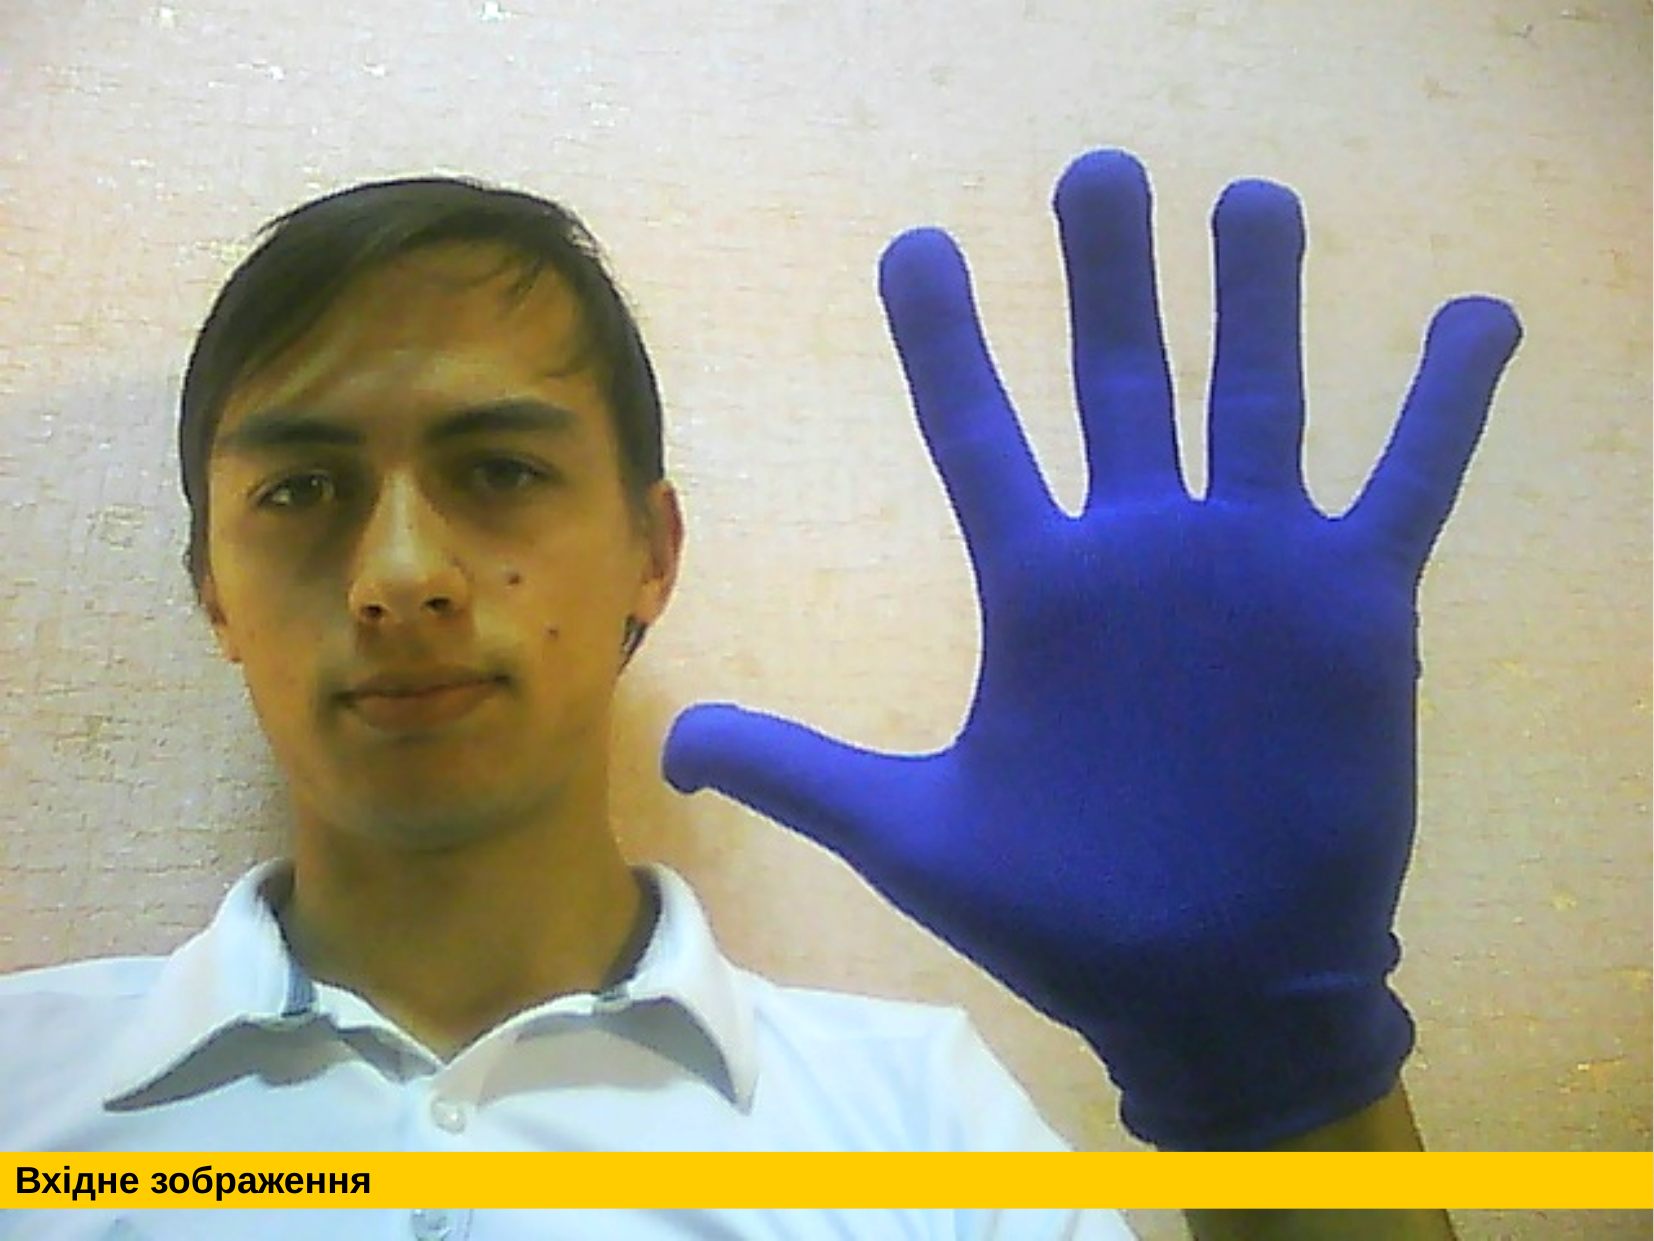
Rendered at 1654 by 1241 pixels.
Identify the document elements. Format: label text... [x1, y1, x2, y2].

text_box Вхідне зображення [0, 1151, 1654, 1209]
picture [0, 0, 1654, 1151]
picture [0, 1209, 1654, 1241]
